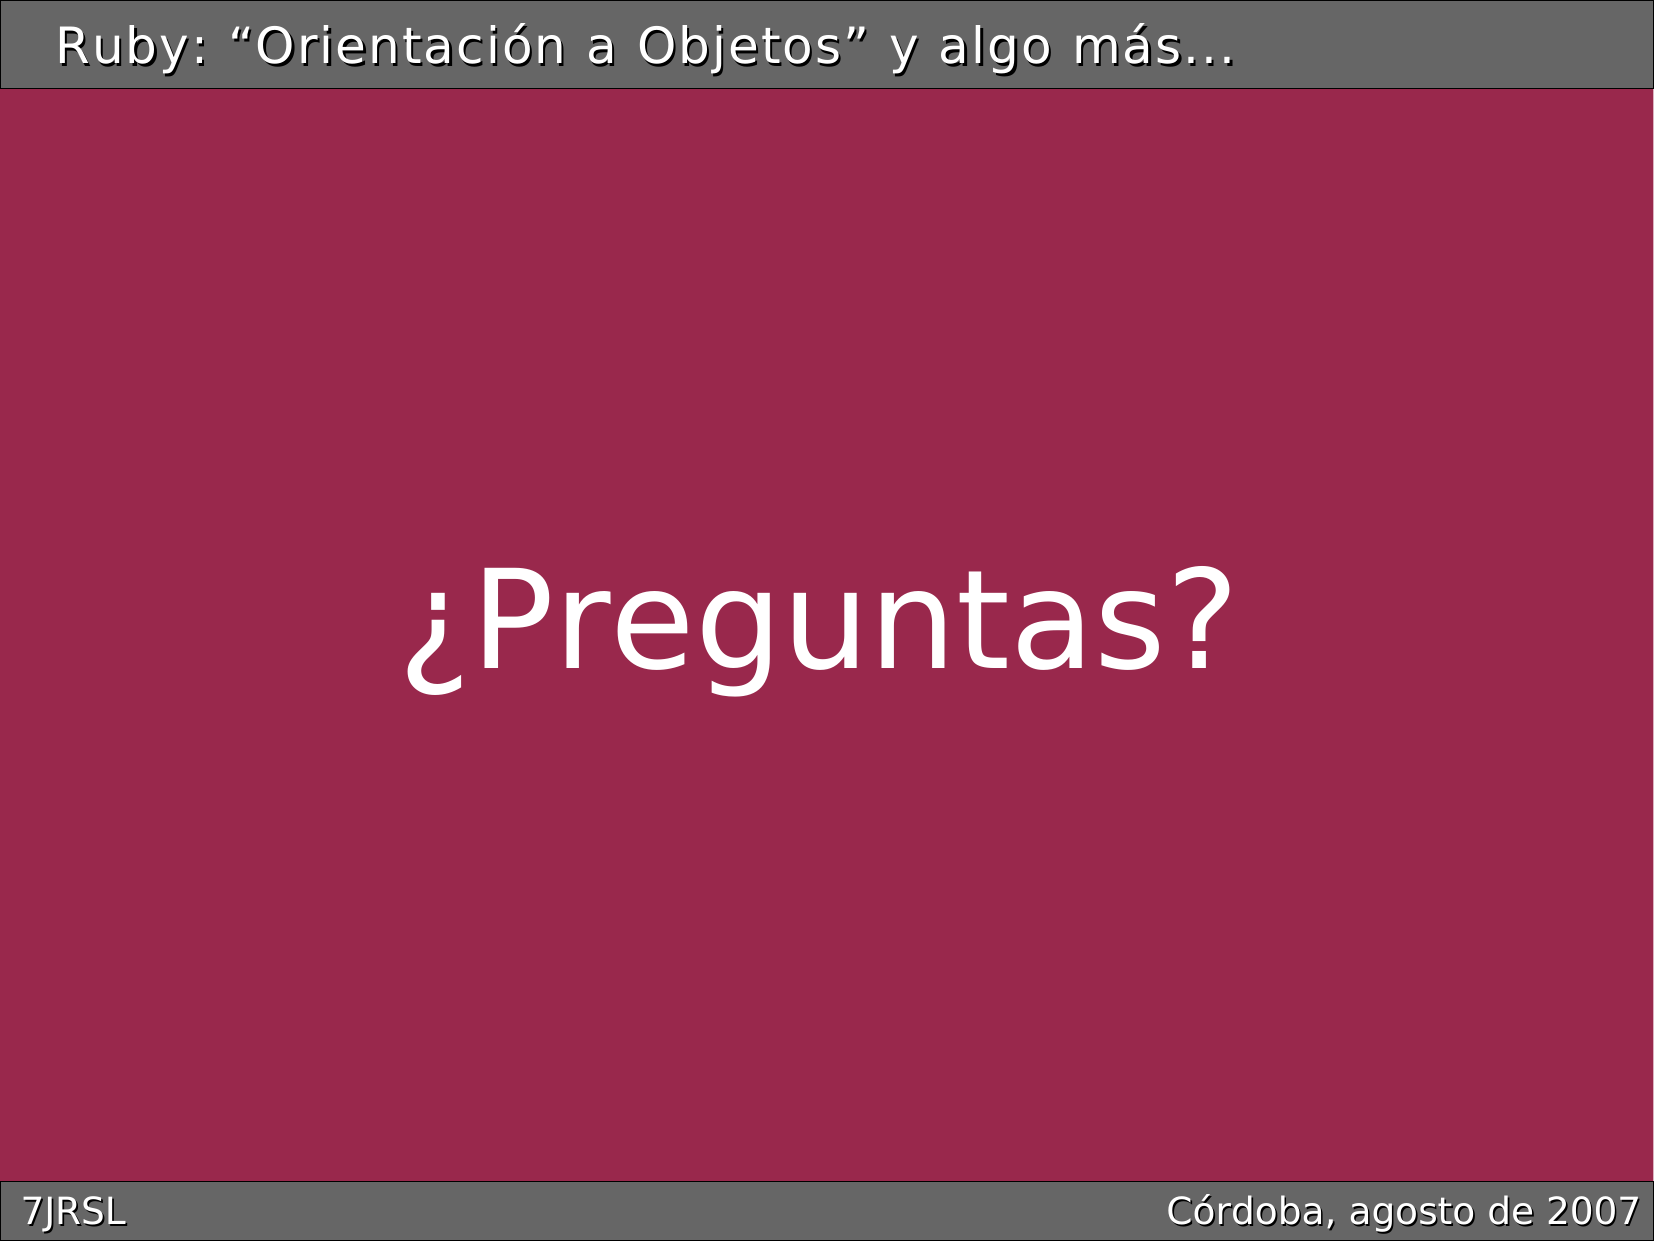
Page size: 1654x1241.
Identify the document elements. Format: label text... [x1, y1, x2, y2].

text_box ¿Preguntas? [383, 533, 1270, 709]
text_box Ruby: “Orientación a Objetos” y algo más... [40, 9, 1565, 89]
text_box [0, 0, 1654, 89]
text_box 7JRSL [5, 1182, 178, 1241]
text_box Córdoba, agosto de 2007 [1151, 1182, 1654, 1241]
text_box [0, 1181, 1654, 1241]
